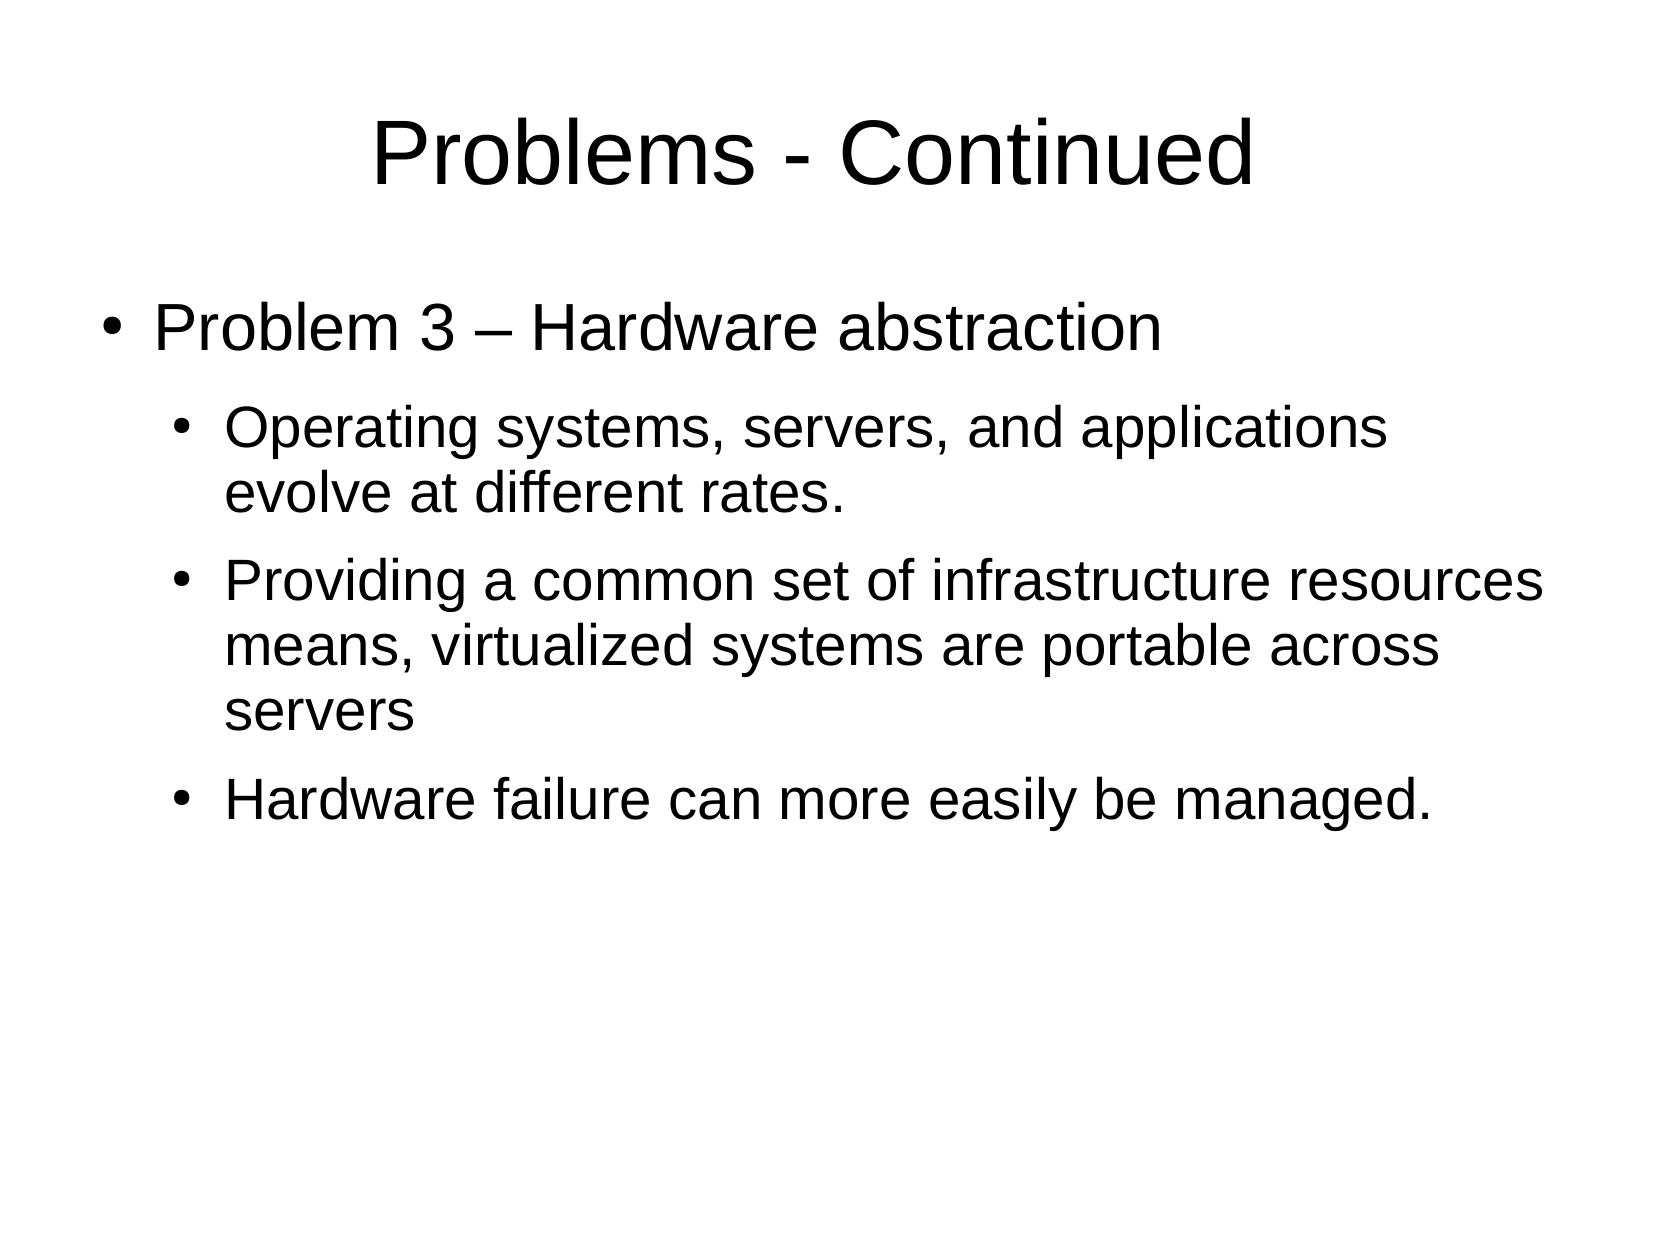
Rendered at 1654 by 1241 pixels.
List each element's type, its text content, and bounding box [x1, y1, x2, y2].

list Problem 3 – Hardware abstraction Operating systems, servers, and applications evolve at different rates. Providing a common set of infrastructure resources means, virtualized systems are portable across servers Hardware failure can more easily be managed. [82, 290, 1571, 1109]
title Problems - Continued [82, 49, 1571, 257]
